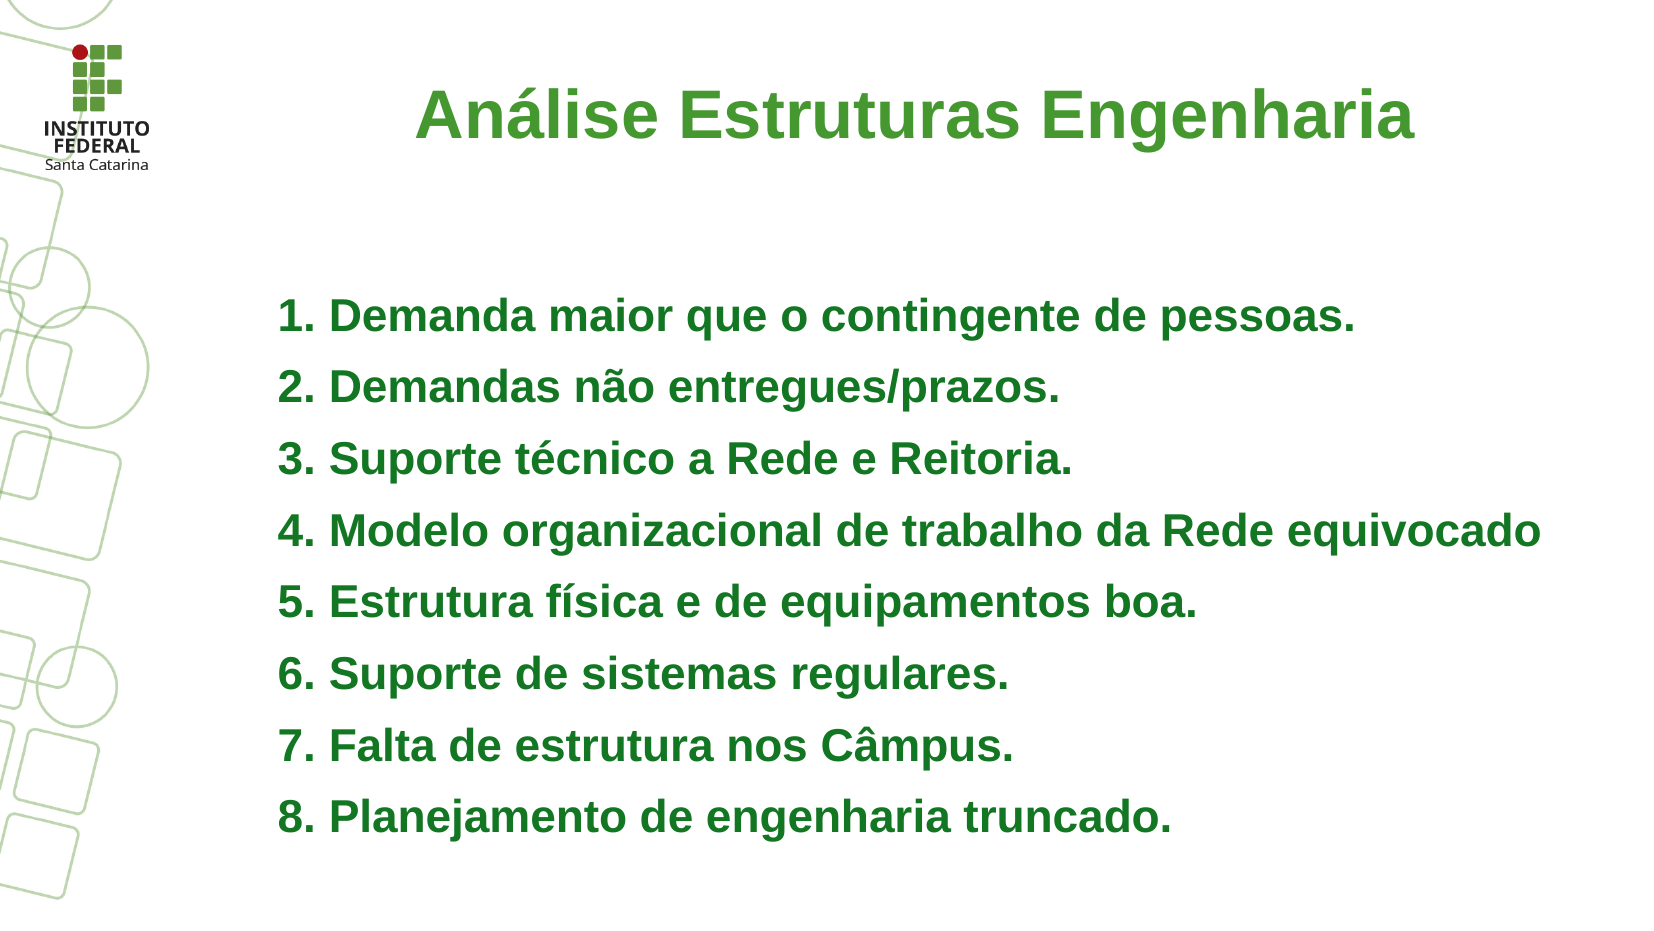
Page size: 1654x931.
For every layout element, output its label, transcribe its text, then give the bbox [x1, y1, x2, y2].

list 1. Demanda maior que o contingente de pessoas. 2. Demandas não entregues/prazos. 3. Suporte técnico a Rede e Reitoria. 4. Modelo organizacional de trabalho da Rede equivocado 5. Estrutura física e de equipamentos boa. 6. Suporte de sistemas regulares. 7. Falta de estrutura nos Câmpus. 8. Planejamento de engenharia truncado. [212, 217, 1571, 848]
picture [0, 0, 1317, 931]
title Análise Estruturas Engenharia [259, 37, 1571, 193]
